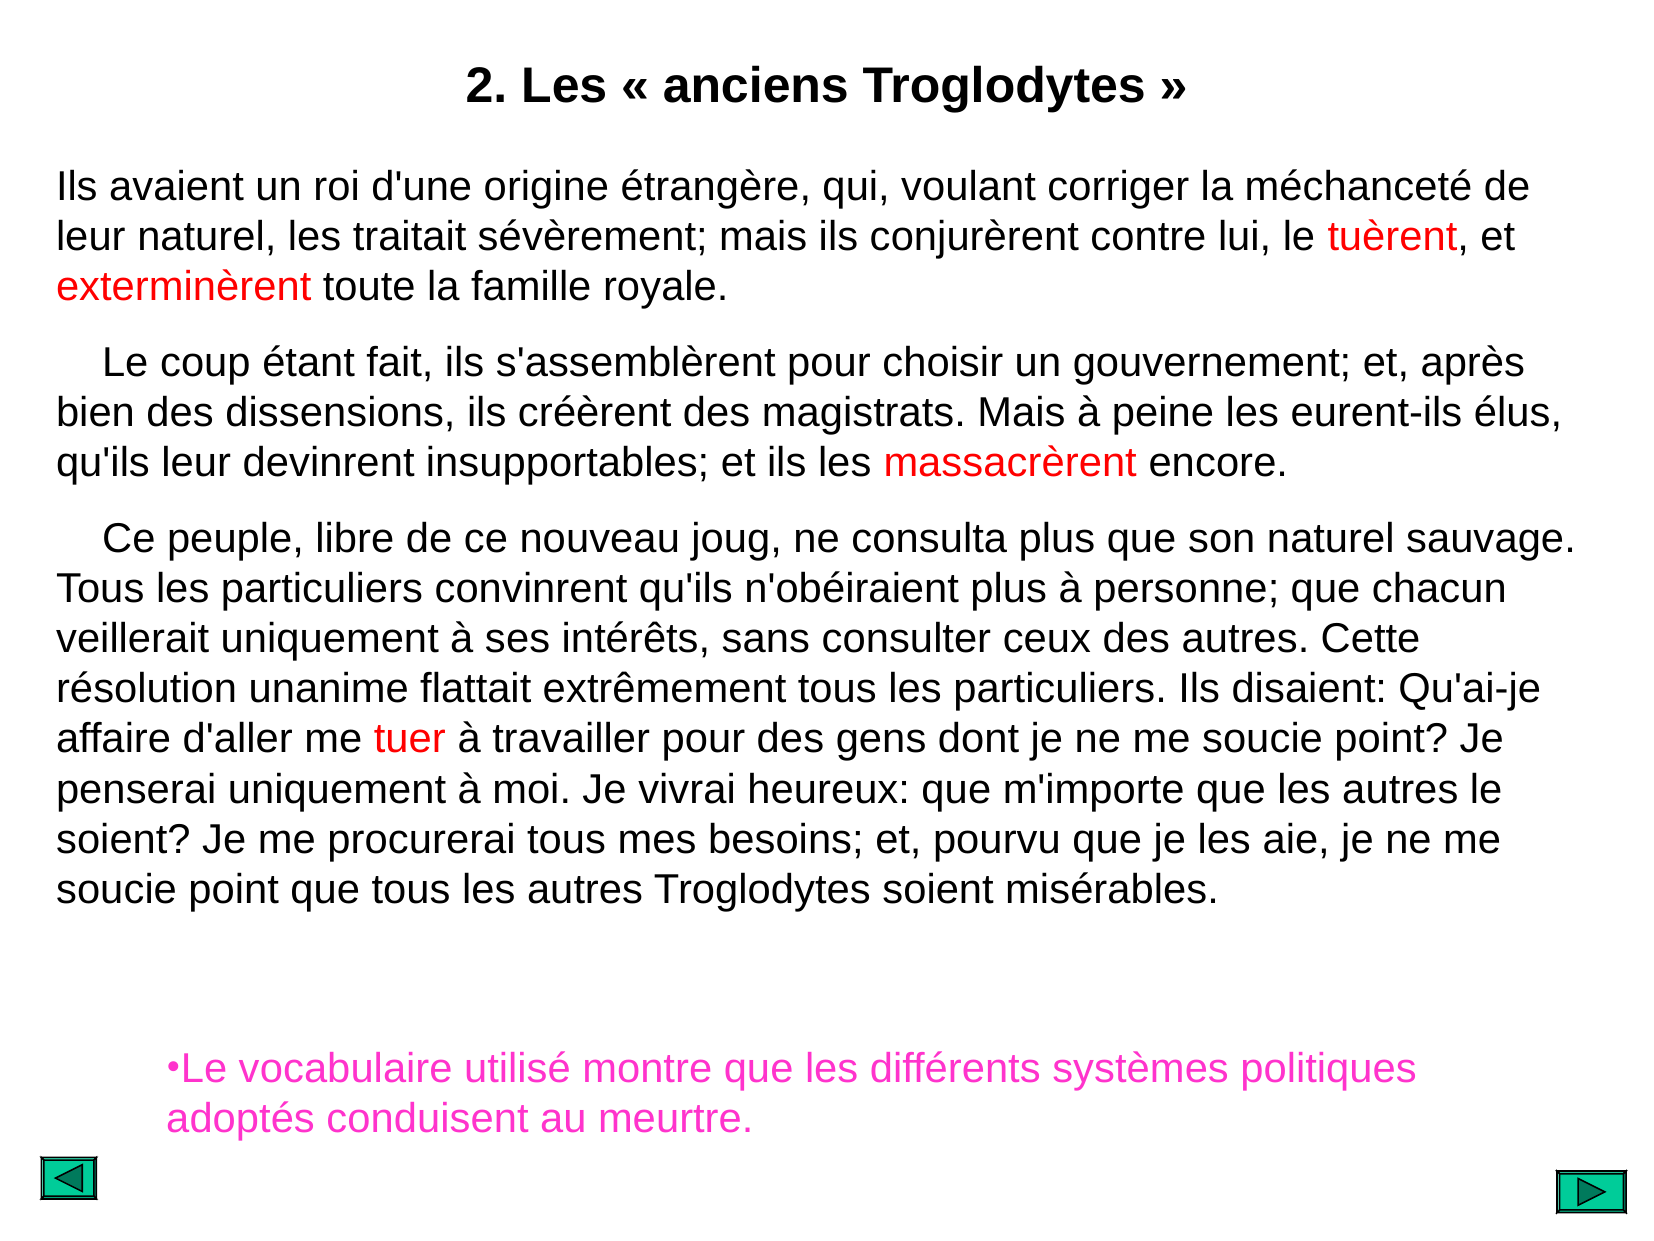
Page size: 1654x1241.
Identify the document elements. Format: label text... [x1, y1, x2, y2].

text_box Le vocabulaire utilisé montre que les différents systèmes politiques adoptés conduisent au meurtre. [151, 1033, 1516, 1149]
text_box Ils avaient un roi d'une origine étrangère, qui, voulant corriger la méchanceté de leur naturel, les traitait sévèrement; mais ils conjurèrent contre lui, le tuèrent, et exterminèrent toute la famille royale. Le coup étant fait, ils s'assemblèrent pour choisir un gouvernement; et, après bien des dissensions, ils créèrent des magistrats. Mais à peine les eurent-ils élus, qu'ils leur devinrent insupportables; et ils les massacrèrent encore. Ce peuple, libre de ce nouveau joug, ne consulta plus que son naturel sauvage. Tous les particuliers convinrent qu'ils n'obéiraient plus à personne; que chacun veillerait uniquement à ses intérêts, sans consulter ceux des autres. Cette résolution unanime flattait extrêmement tous les particuliers. Ils disaient: Qu'ai-je affaire d'aller me tuer à travailler pour des gens dont je ne me soucie point? Je penserai uniquement à moi. Je vivrai heureux: que m'importe que les autres le soient? Je me procurerai tous mes besoins; et, pourvu que je les aie, je ne me soucie point que tous les autres Troglodytes soient misérables. [41, 151, 1599, 920]
title 2. Les « anciens Troglodytes » [399, 27, 1254, 138]
